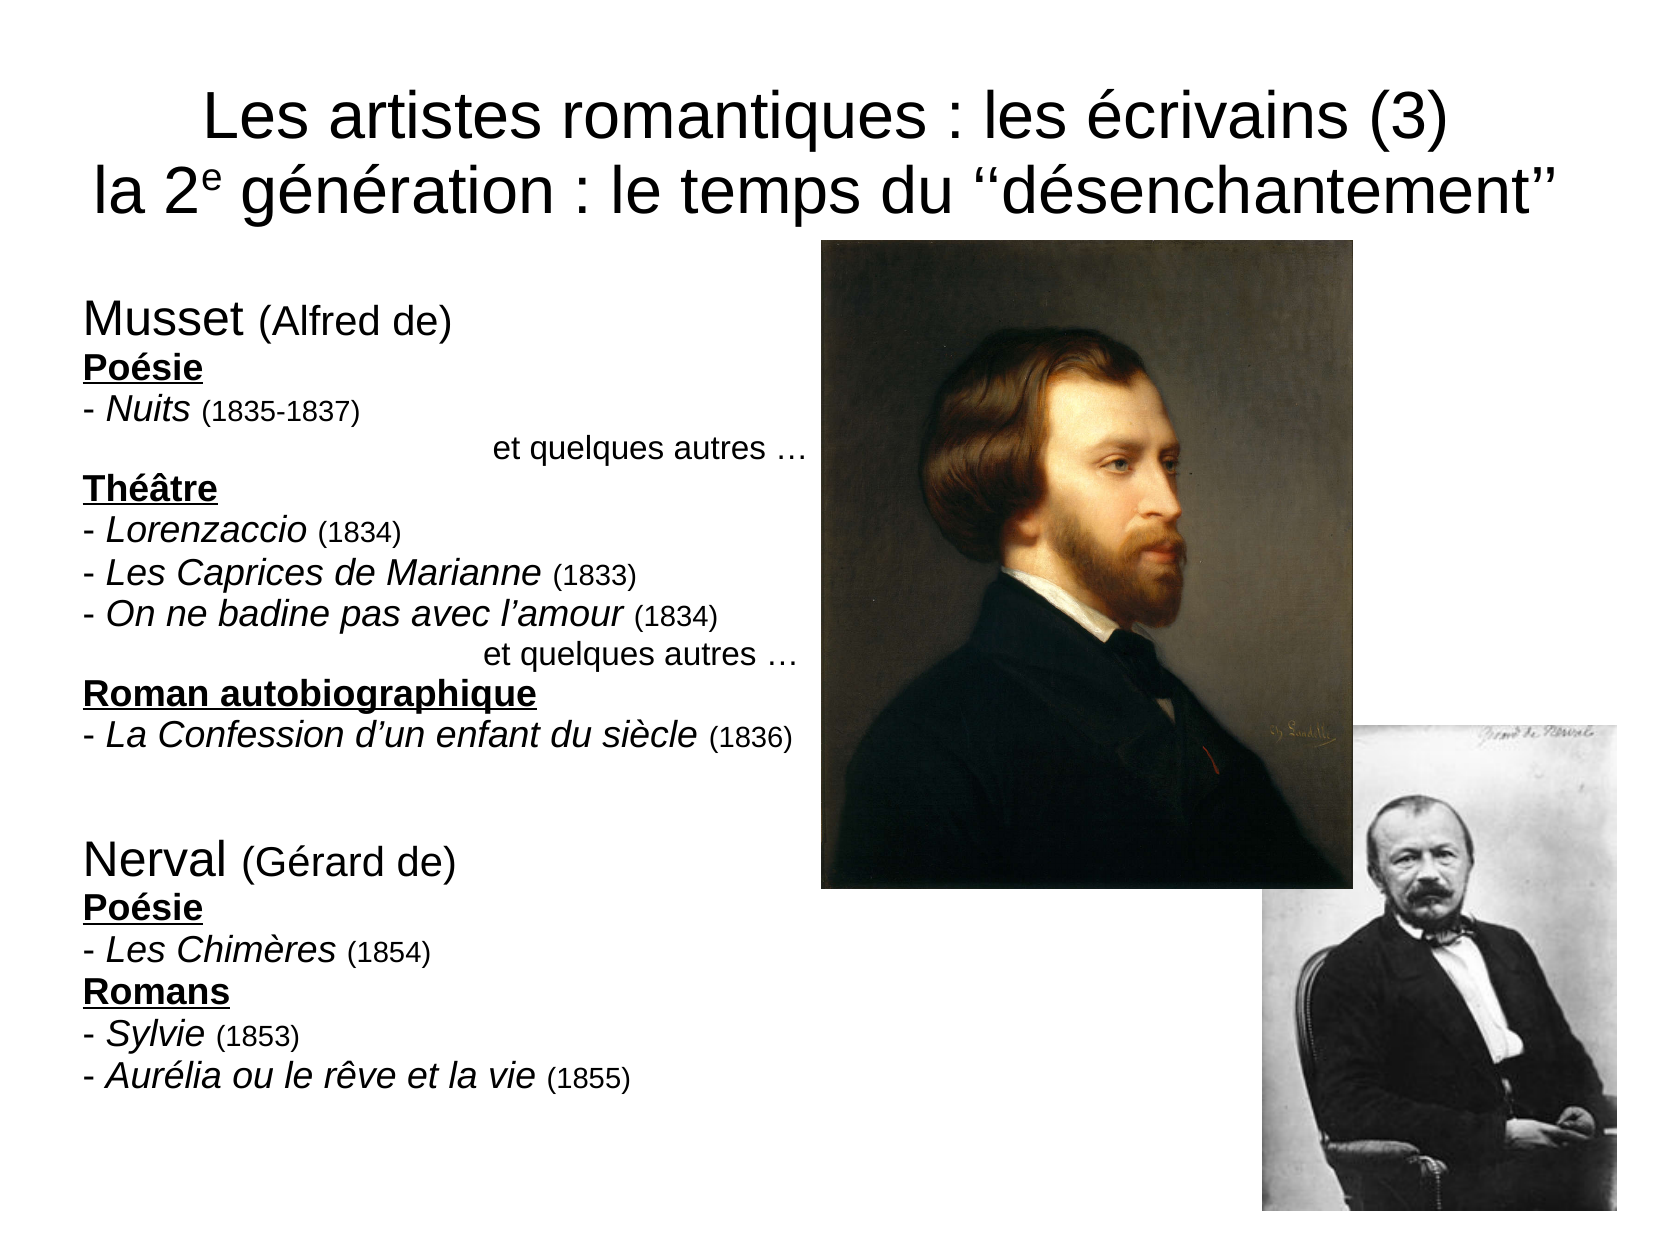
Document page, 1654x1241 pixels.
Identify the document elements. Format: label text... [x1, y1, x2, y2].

list Musset (Alfred de) Poésie - Nuits (1835-1837) et quelques autres … Théâtre - Lorenzaccio (1834) - Les Caprices de Marianne (1833) - On ne badine pas avec l’amour (1834) et quelques autres … Roman autobiographique - La Confession d’un enfant du siècle (1836) Nerval (Gérard de) Poésie - Les Chimères (1854) Romans - Sylvie (1853) - Aurélia ou le rêve et la vie (1855) [82, 290, 809, 1166]
picture [821, 240, 1617, 1211]
title Les artistes romantiques : les écrivains (3) la 2e génération : le temps du ‘‘désenchantement’’ [82, 49, 1571, 257]
